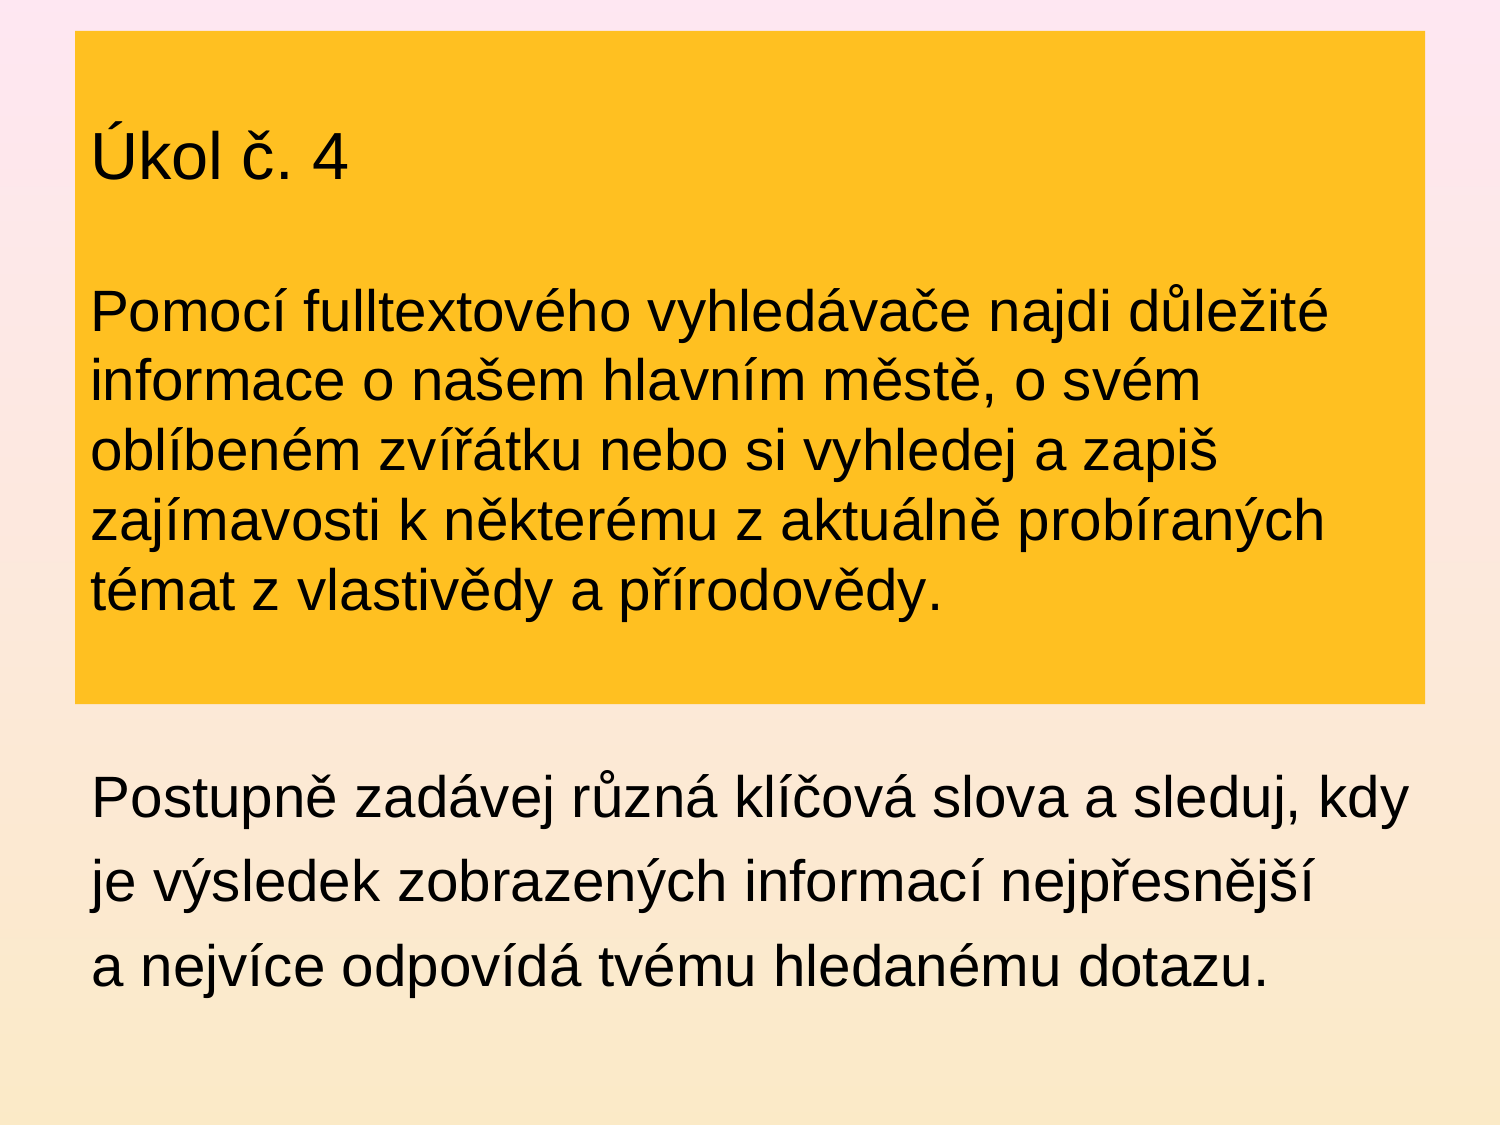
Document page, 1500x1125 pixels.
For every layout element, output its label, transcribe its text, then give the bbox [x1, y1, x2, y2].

title Úkol č. 4 Pomocí fulltextového vyhledávače najdi důležité informace o našem hlavním městě, o svém oblíbeném zvířátku nebo si vyhledej a zapiš zajímavosti k některému z aktuálně probíraných témat z vlastivědy a přírodovědy. [75, 30, 1426, 705]
list Postupně zadávej různá klíčová slova a sleduj, kdy je výsledek zobrazených informací nejpřesnější a nejvíce odpovídá tvému hledanému dotazu. [76, 751, 1427, 1012]
